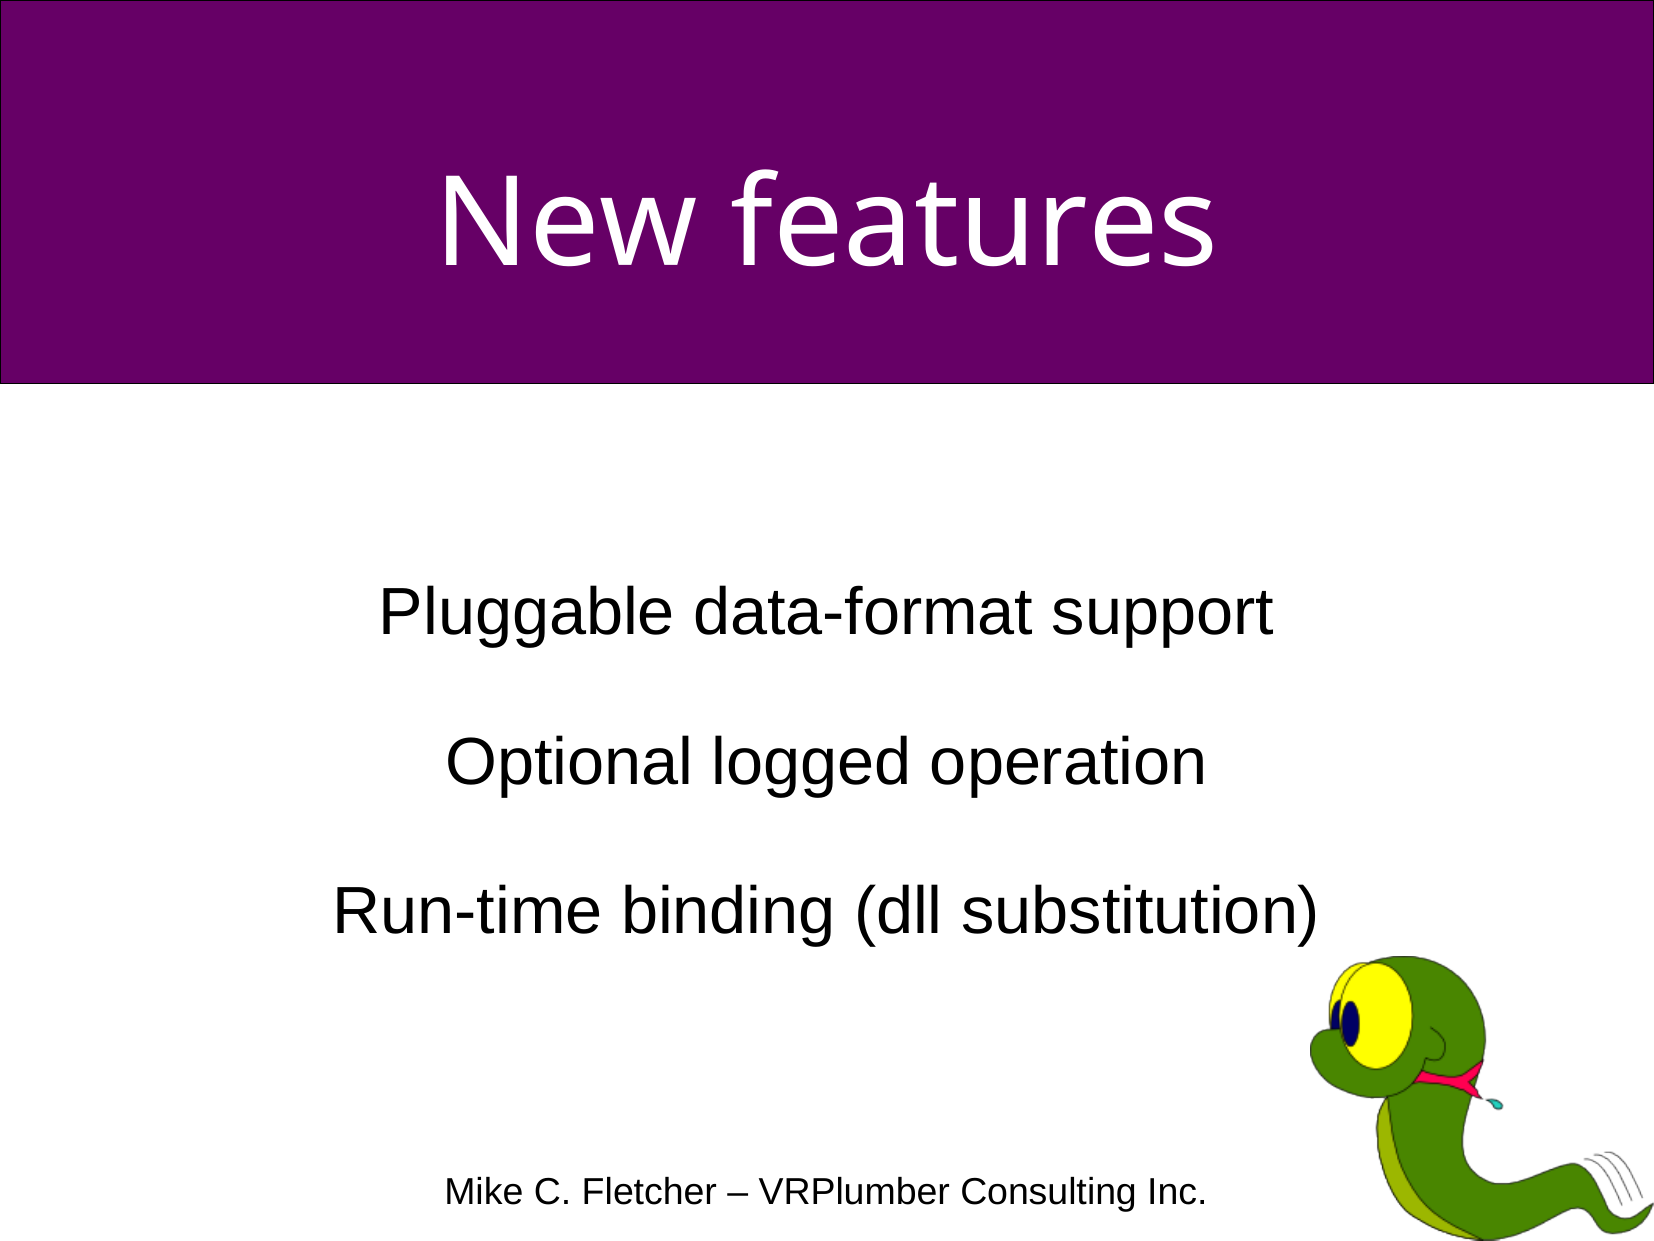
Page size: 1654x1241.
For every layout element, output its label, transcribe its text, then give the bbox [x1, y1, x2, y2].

picture [1310, 956, 1654, 1241]
subtitle Pluggable data-format support Optional logged operation Run-time binding (dll substitution) [82, 420, 1571, 1102]
title New features [82, 56, 1571, 377]
